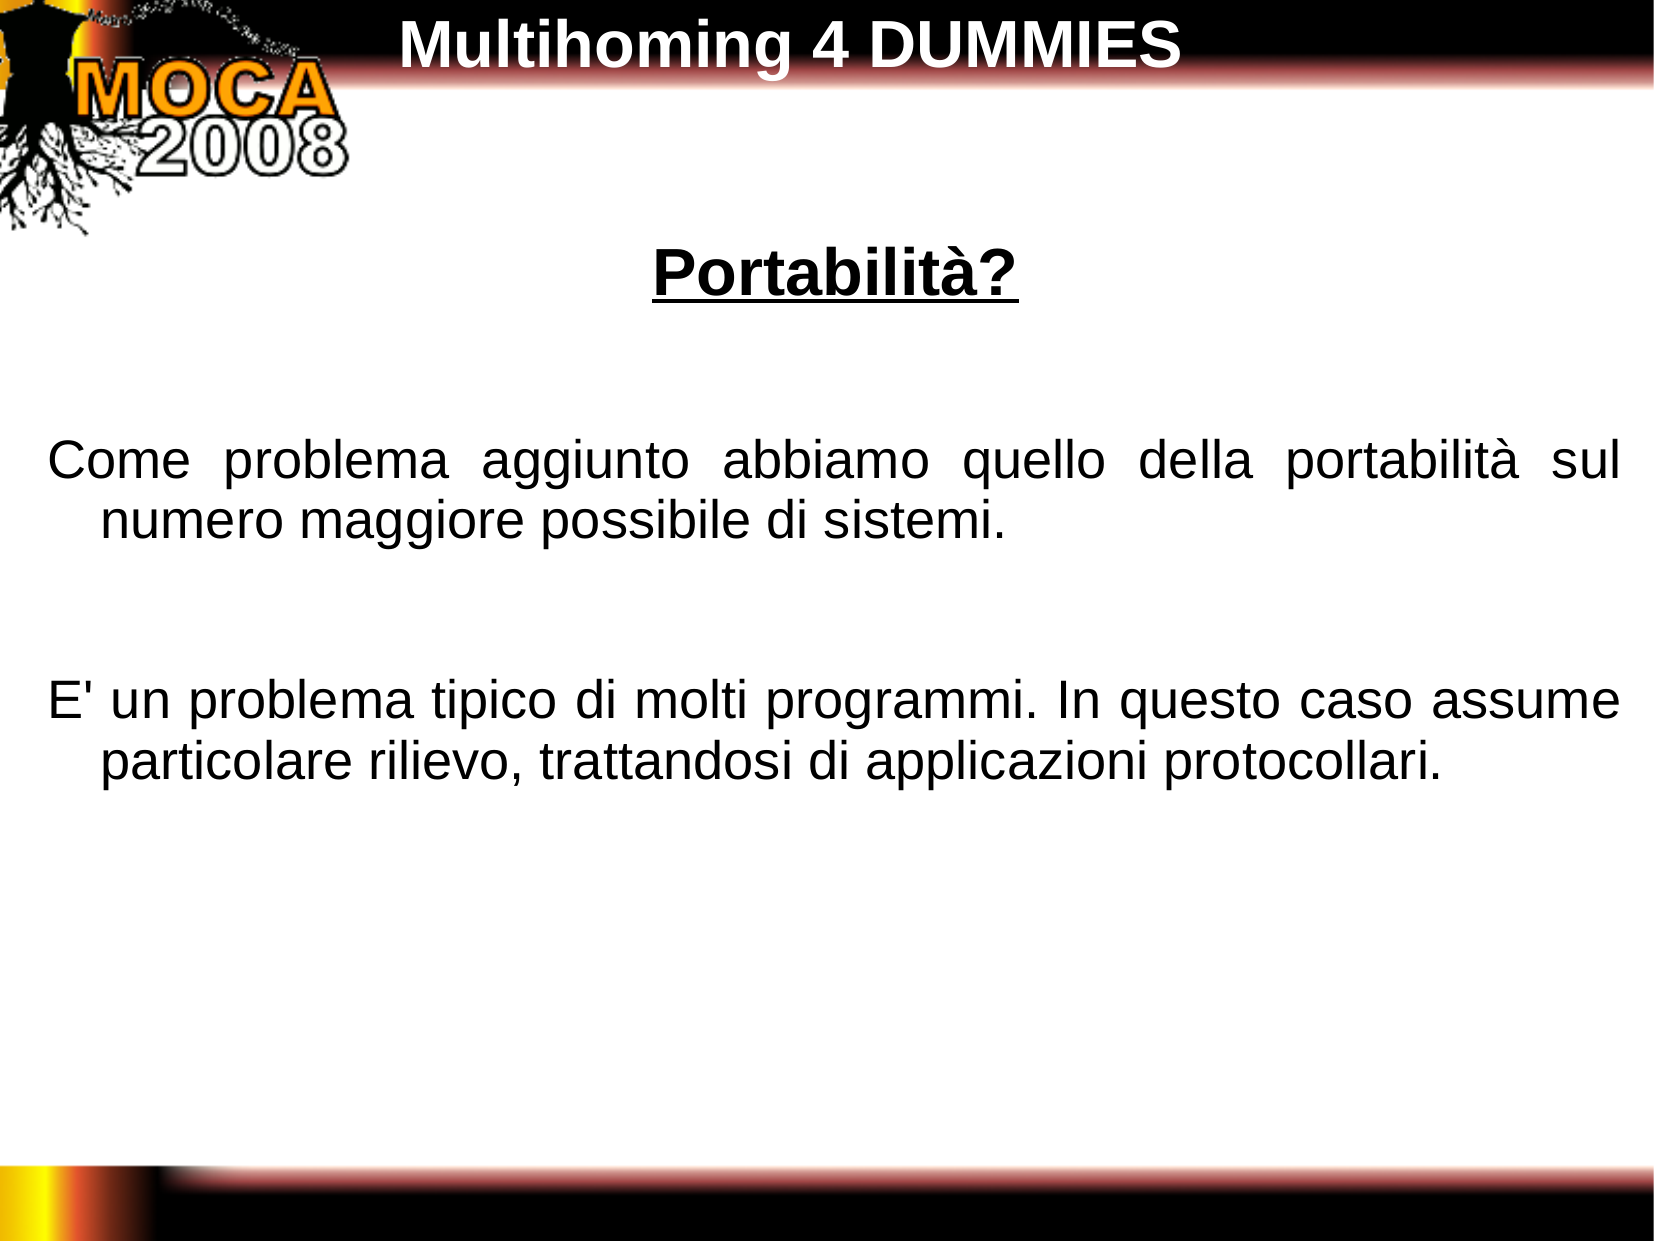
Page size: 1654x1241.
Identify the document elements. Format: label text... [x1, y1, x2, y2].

title Multihoming 4 DUMMIES [324, 0, 1654, 89]
picture [0, 0, 1654, 1241]
list Portabilità? Come problema aggiunto abbiamo quello della portabilità sul numero maggiore possibile di sistemi. E' un problema tipico di molti programmi. In questo caso assume particolare rilievo, trattandosi di applicazioni protocollari. [29, 147, 1625, 1093]
